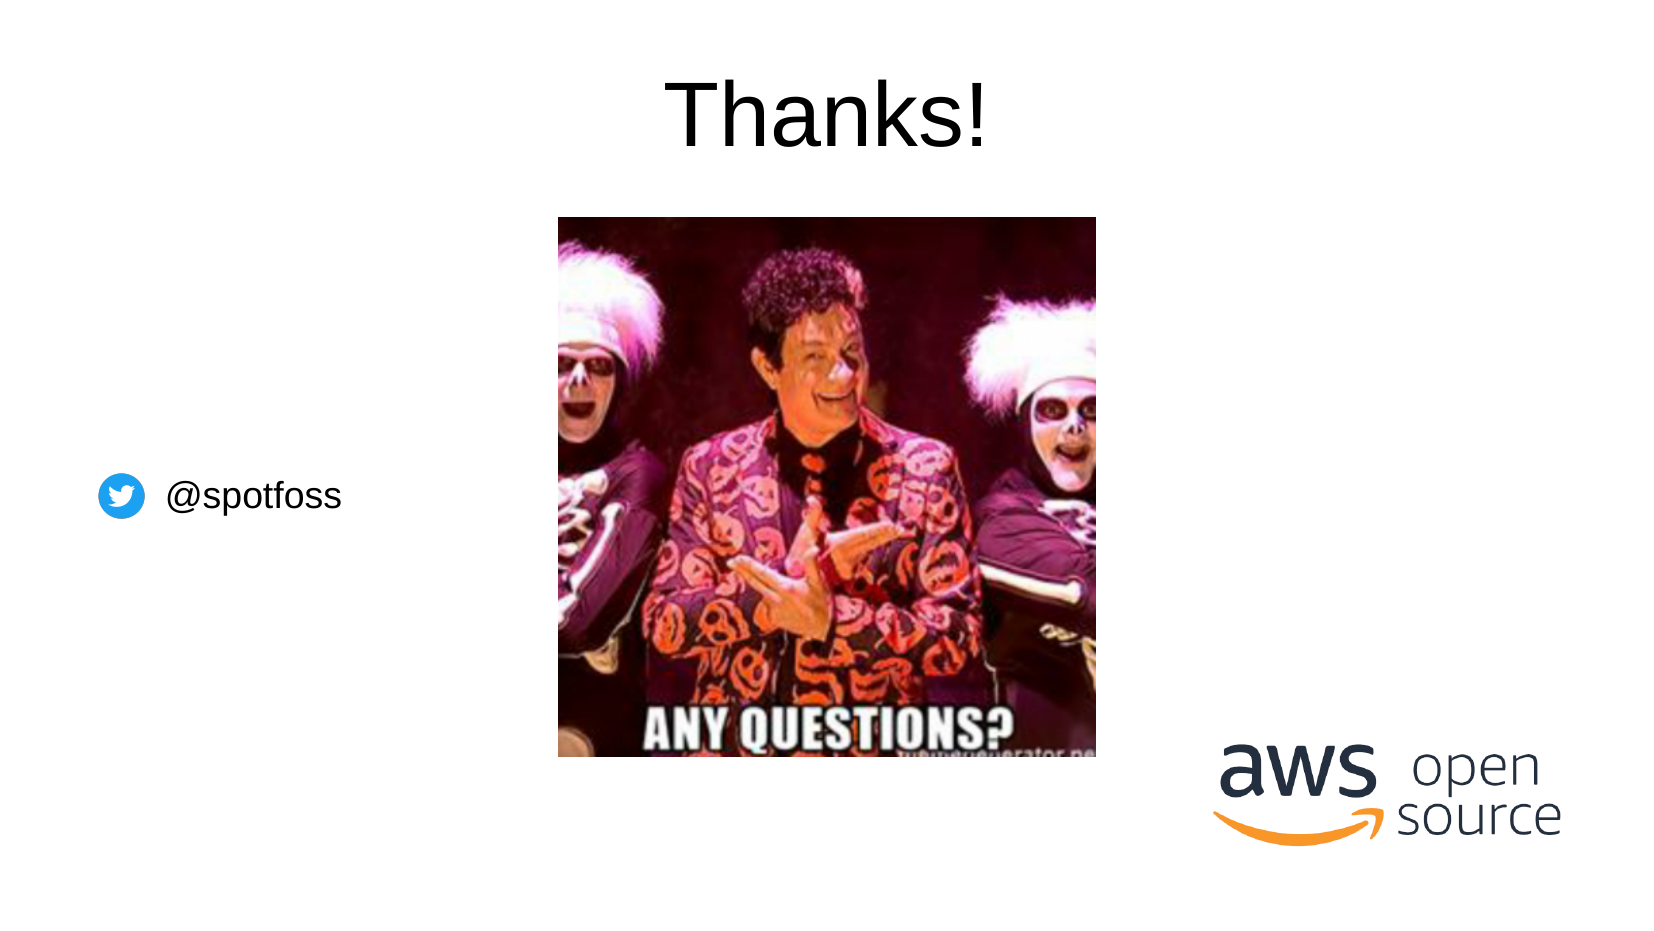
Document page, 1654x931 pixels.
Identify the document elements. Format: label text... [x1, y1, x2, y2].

picture [92, 467, 151, 526]
picture [1206, 696, 1571, 900]
picture [558, 217, 1096, 758]
title Thanks! [82, 37, 1571, 193]
text_box @spotfoss [151, 467, 563, 525]
